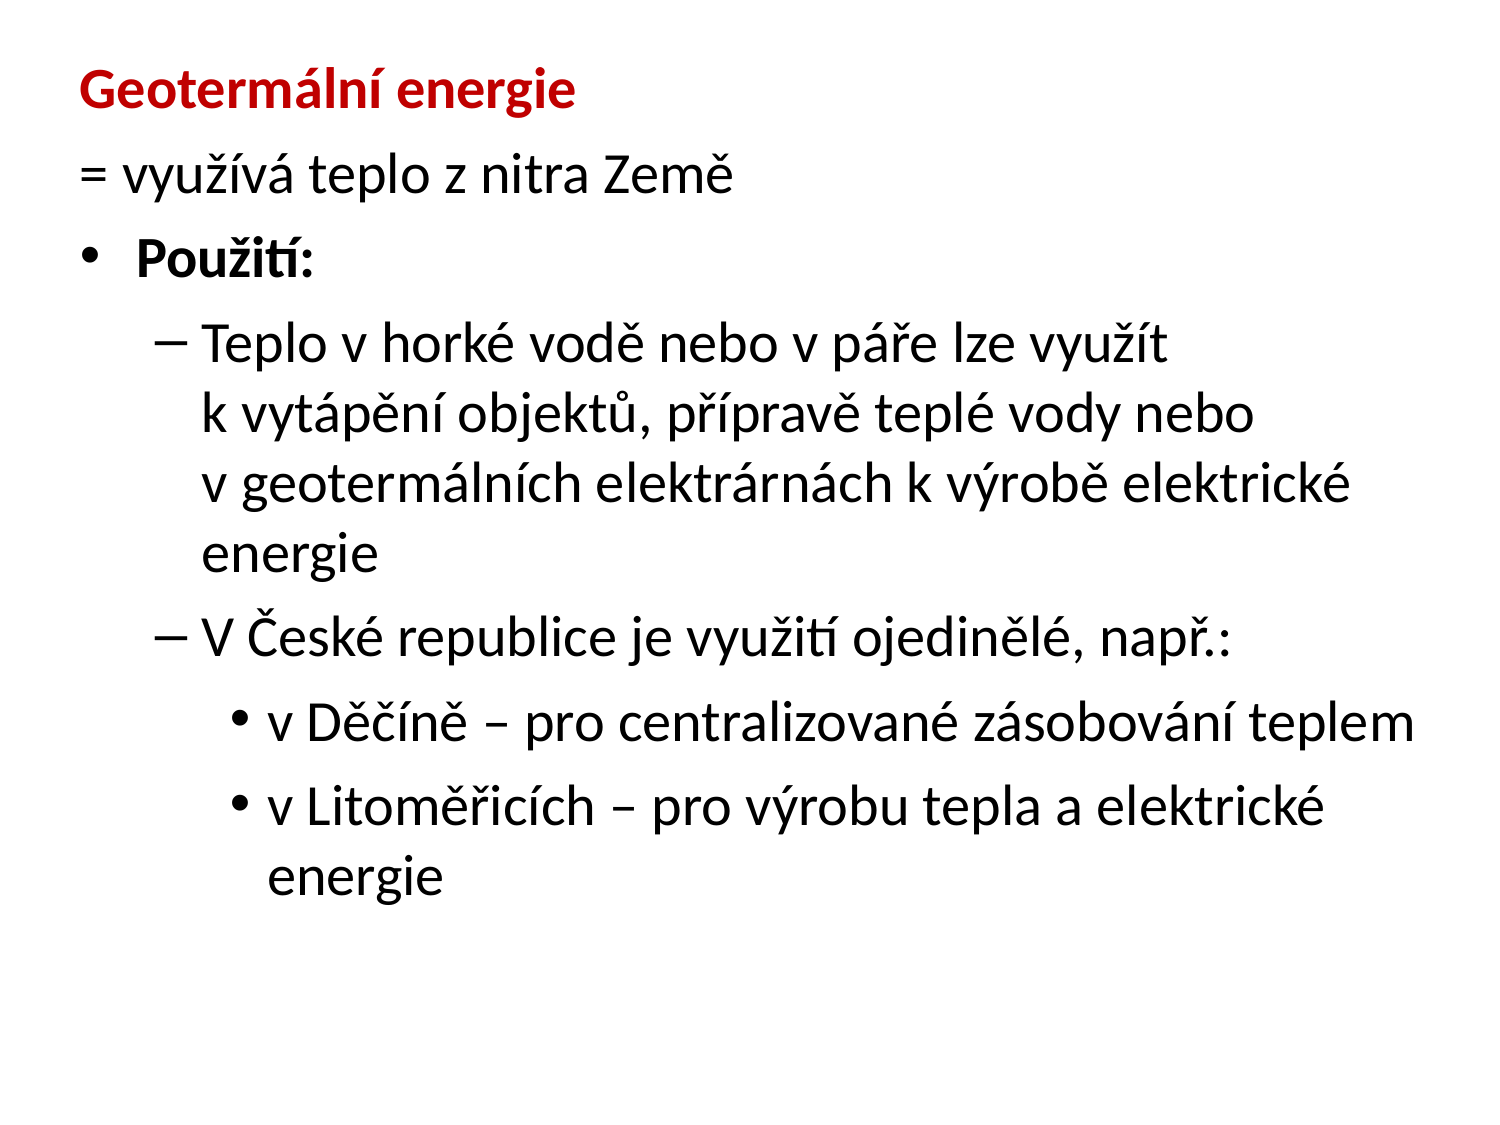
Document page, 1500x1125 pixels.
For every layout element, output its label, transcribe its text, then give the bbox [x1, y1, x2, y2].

list Geotermální energie = využívá teplo z nitra Země Použití: Teplo v horké vodě nebo v páře lze využít k vytápění objektů, přípravě teplé vody nebo v geotermálních elektrárnách k výrobě elektrické energie V České republice je využití ojedinělé, např.: v Děčíně – pro centralizované zásobování teplem v Litoměřicích – pro výrobu tepla a elektrické energie [64, 42, 1436, 1095]
